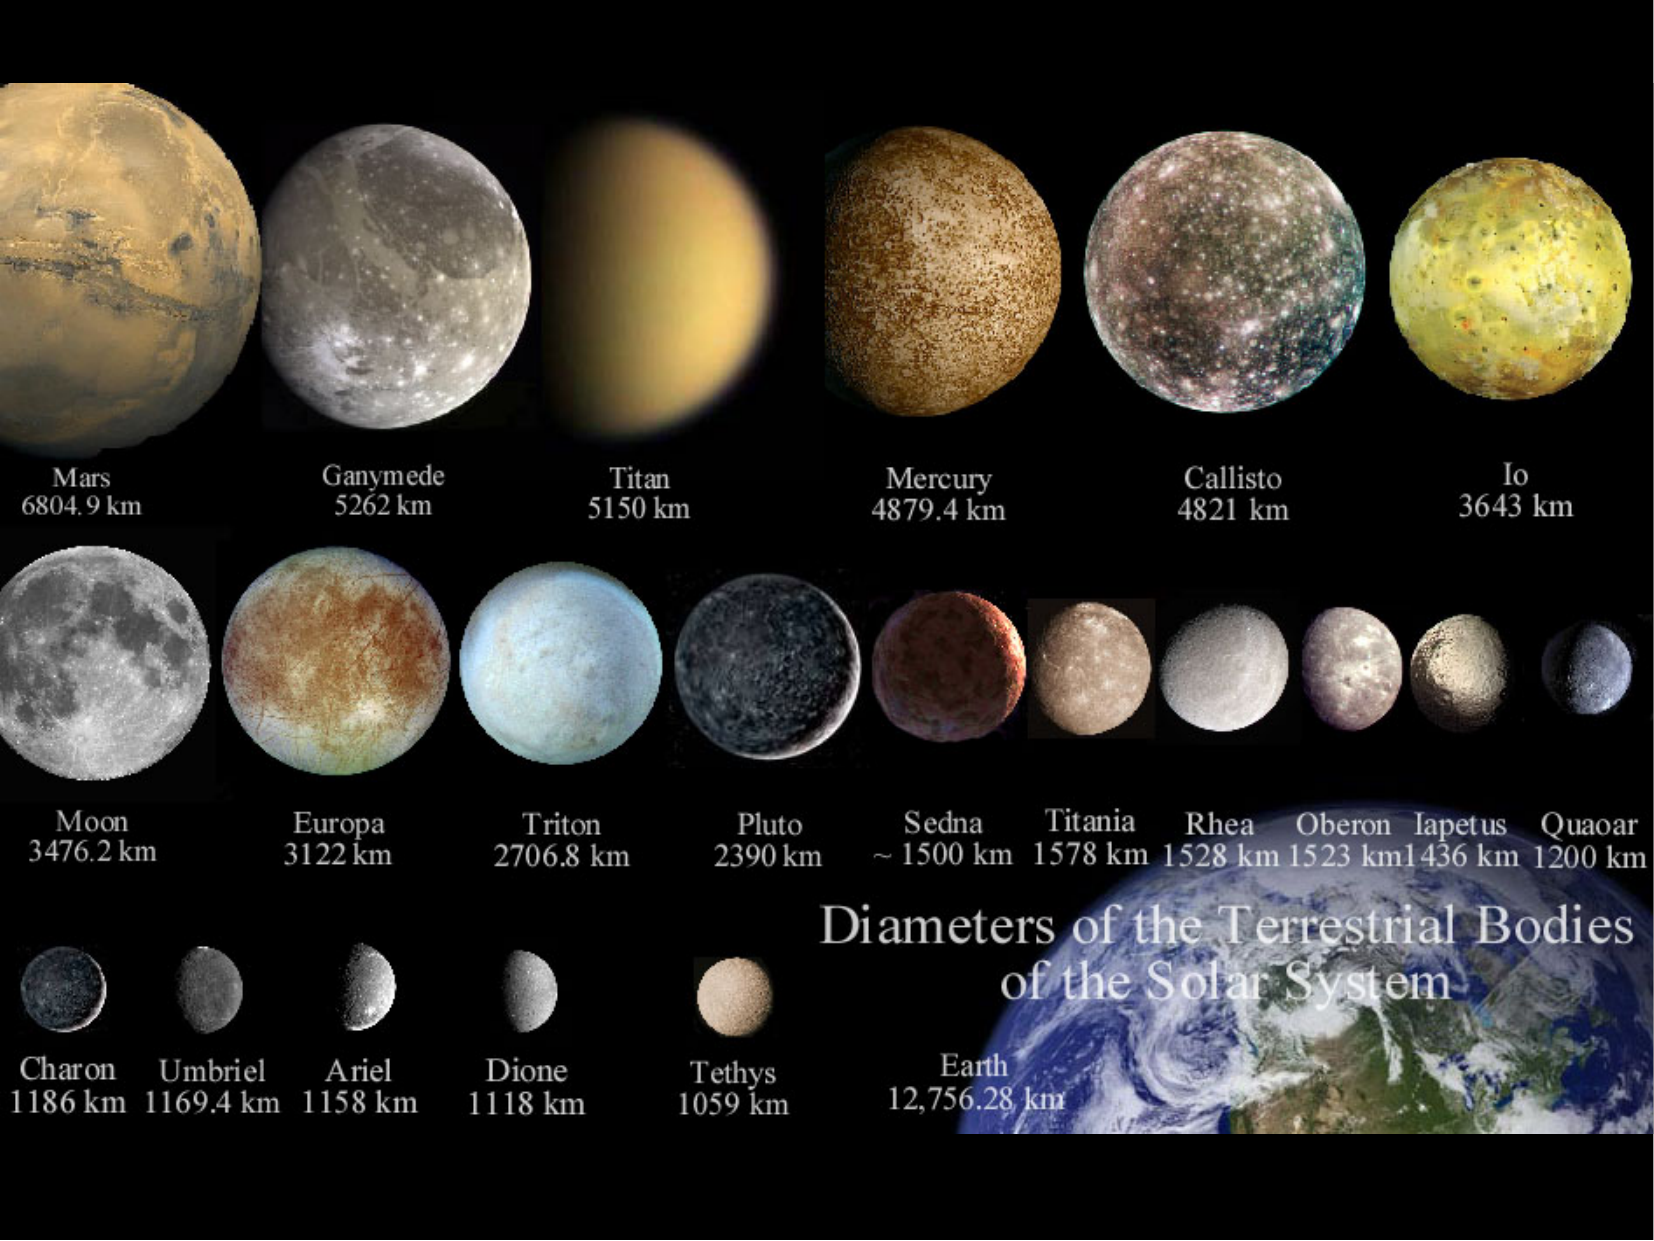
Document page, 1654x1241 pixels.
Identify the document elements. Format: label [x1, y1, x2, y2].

picture [0, 83, 1654, 1135]
